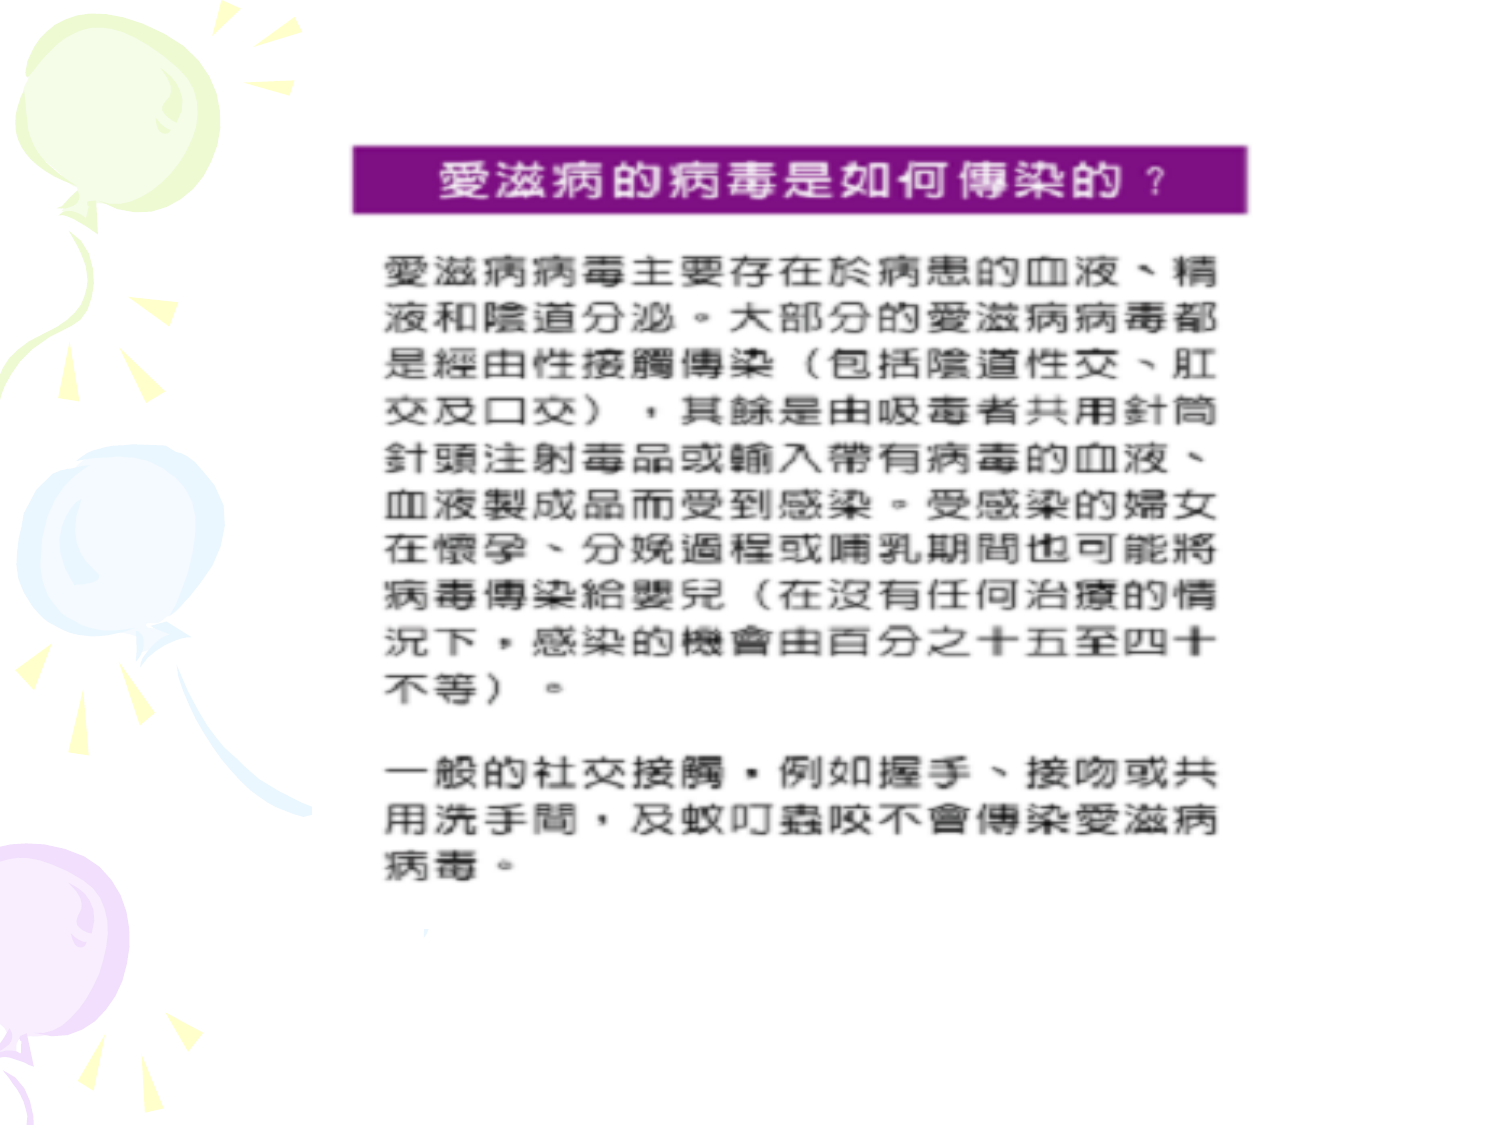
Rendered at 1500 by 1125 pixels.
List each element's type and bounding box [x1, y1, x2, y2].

picture [312, 113, 1294, 929]
